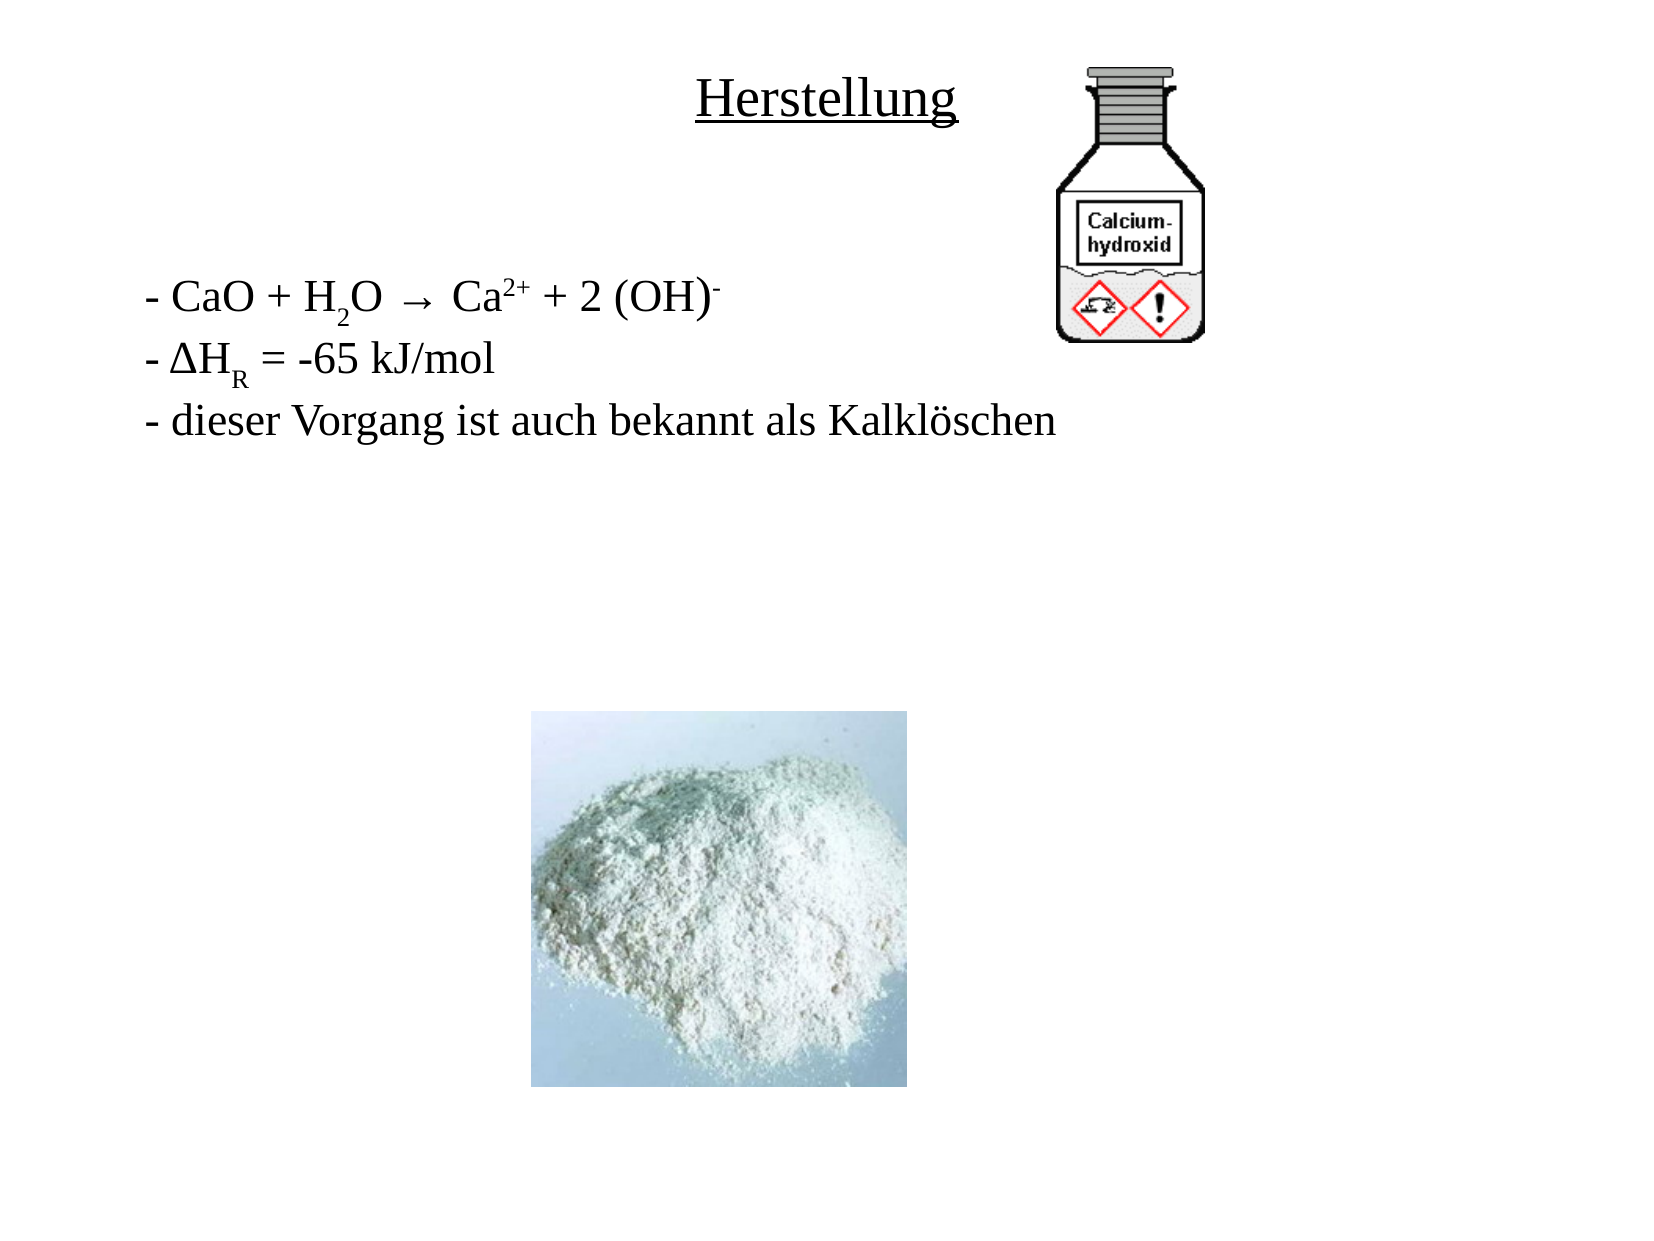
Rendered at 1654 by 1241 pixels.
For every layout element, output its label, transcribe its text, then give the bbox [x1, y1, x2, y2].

picture [531, 711, 907, 1087]
text_box Herstellung [0, 59, 1654, 172]
text_box - CaO + H2O → Ca2+ + 2 (OH)- - ΔHR = -65 kJ/mol - dieser Vorgang ist auch bekannt als Kalklöschen [129, 259, 1300, 453]
picture [1056, 67, 1205, 343]
